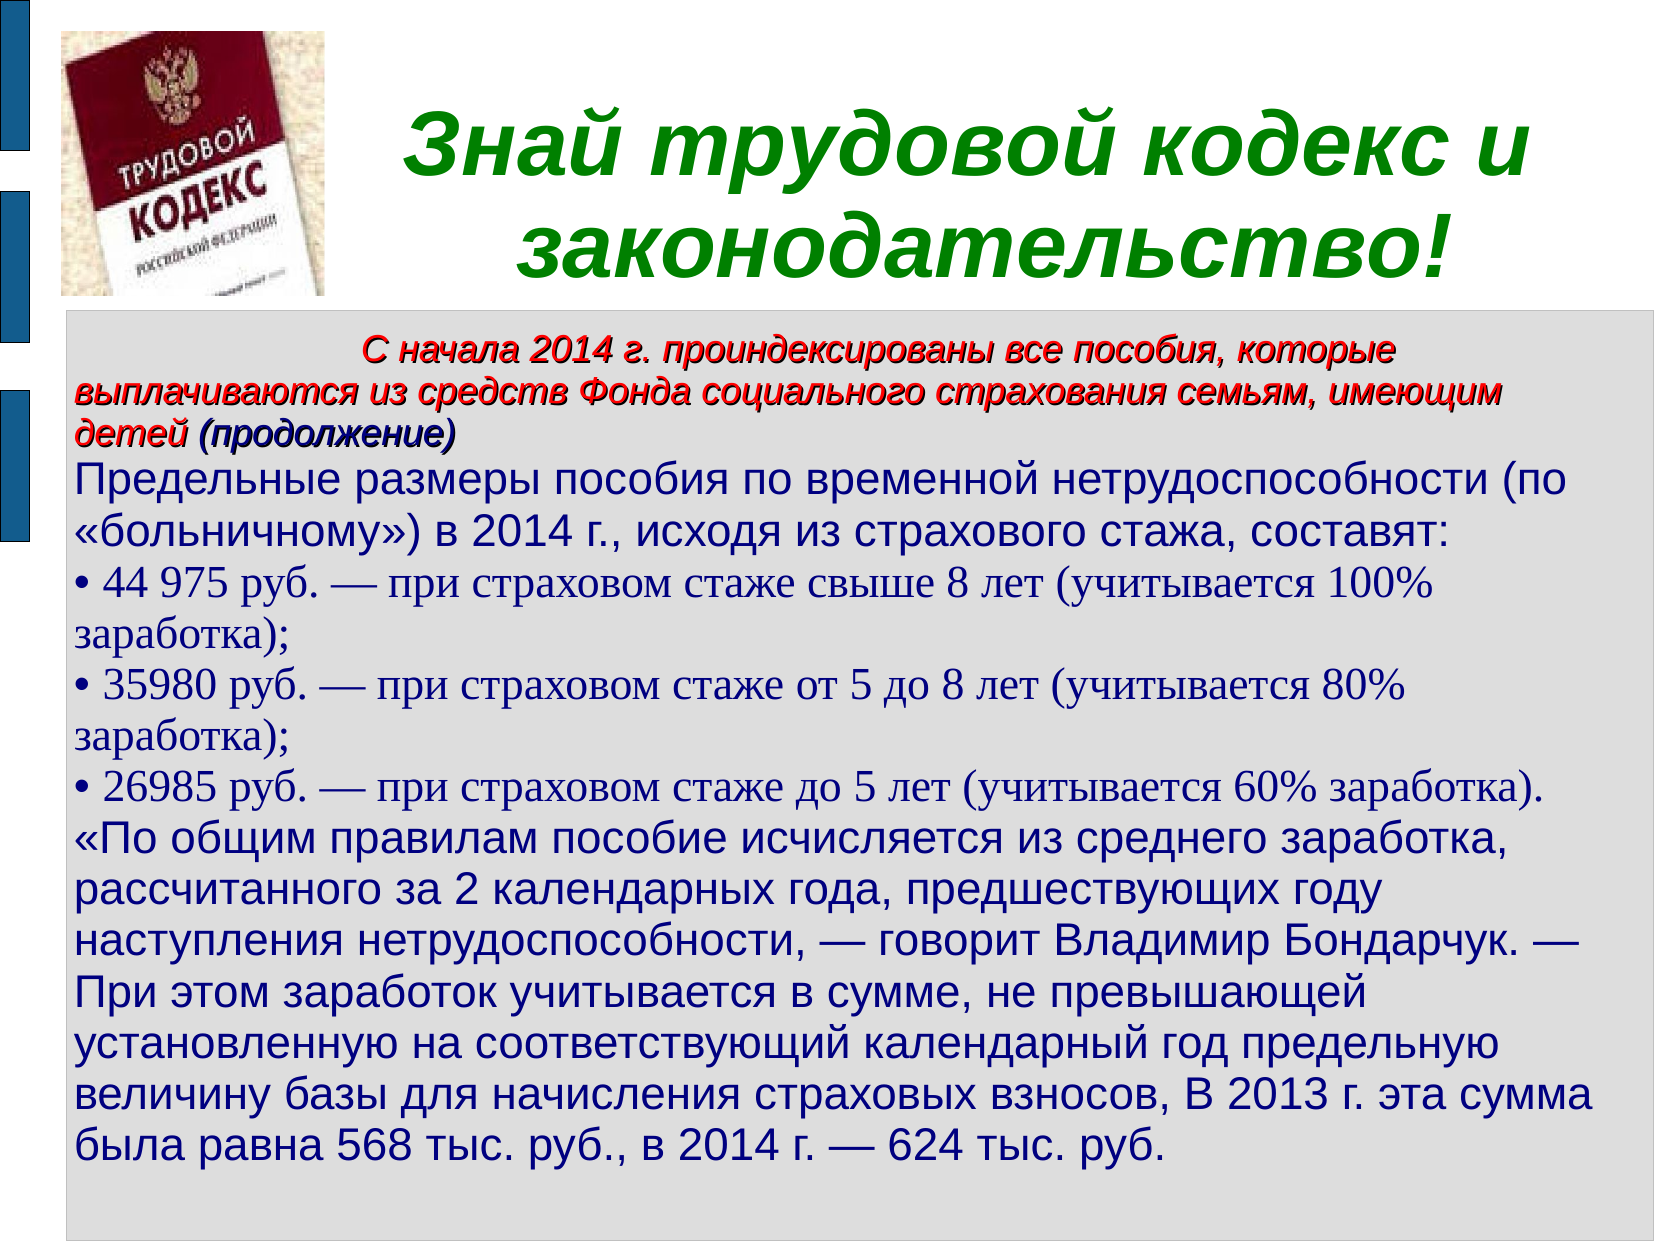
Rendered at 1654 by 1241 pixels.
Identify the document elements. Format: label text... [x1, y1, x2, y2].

picture [61, 31, 325, 296]
title Знай трудовой кодекс и законодательство! [121, 91, 1534, 299]
text_box С начала 2014 г. проиндексированы все пособия, которые выплачиваются из средств Фонда социального страхования семьям, имеющим детей (продолжение) Предельные размеры пособия по временной нетрудоспособности (по «больничному») в 2014 г., исходя из страхового стажа, составят: • 44 975 руб. — при страховом стаже свыше 8 лет (учитывается 100% заработка); • 35980 руб. — при страховом стаже от 5 до 8 лет (учитывается 80% заработка); • 26985 руб. — при страховом стаже до 5 лет (учитывается 60% заработка). «По общим правилам пособие исчисляется из среднего заработка, рассчитанного за 2 календарных года, предшествующих году наступления нетрудоспособности, — говорит Владимир Бондарчук. — При этом заработок учитывается в сумме, не превышающей установленную на соответствующий календарный год предельную величину базы для начисления страховых взносов, В 2013 г. эта сумма была равна 568 тыс. руб., в 2014 г. — 624 тыс. руб. [59, 320, 1625, 1241]
